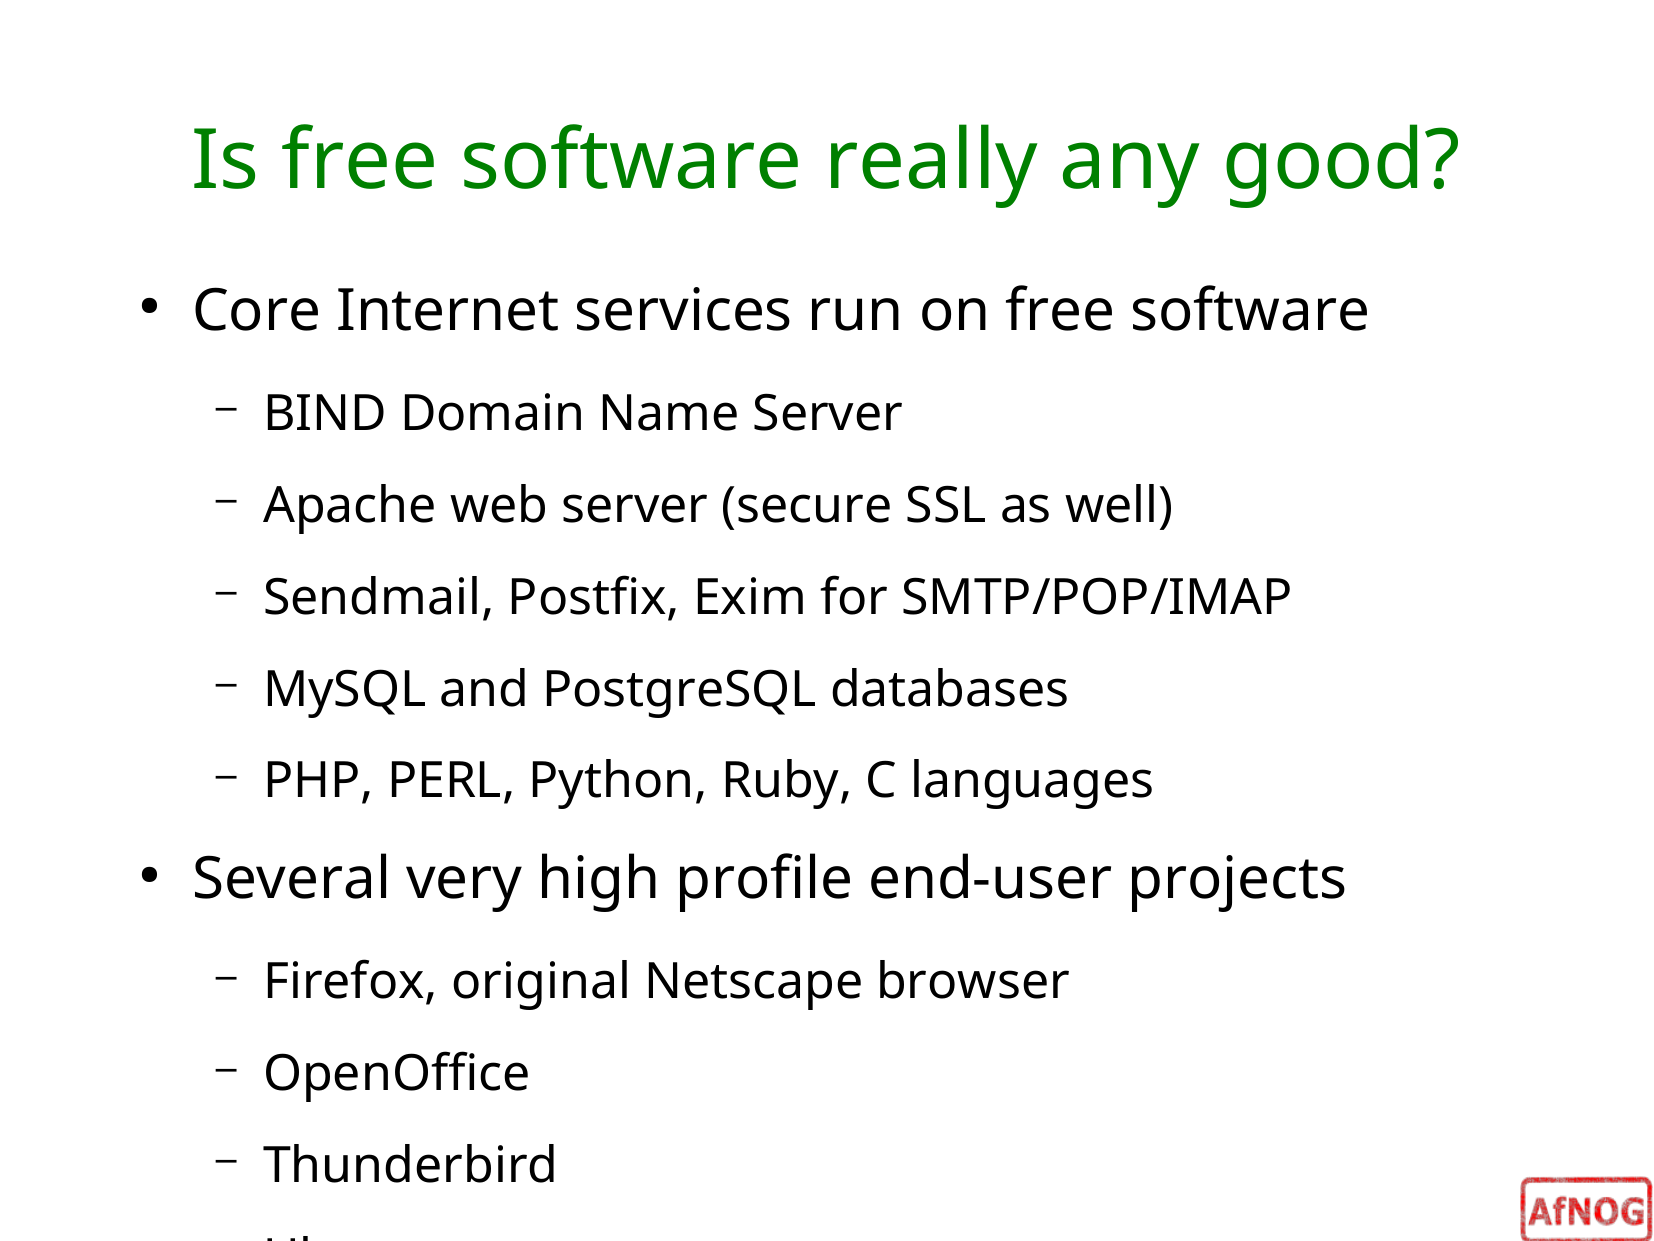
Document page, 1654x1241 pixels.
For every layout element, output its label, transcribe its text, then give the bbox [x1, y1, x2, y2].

title Is free software really any good? [121, 73, 1533, 241]
picture [1519, 1175, 1654, 1241]
list Core Internet services run on free software BIND Domain Name Server Apache web server (secure SSL as well) Sendmail, Postfix, Exim for SMTP/POP/IMAP MySQL and PostgreSQL databases PHP, PERL, Python, Ruby, C languages Several very high profile end-user projects Firefox, original Netscape browser OpenOffice Thunderbird Ubuntu [121, 268, 1533, 1196]
